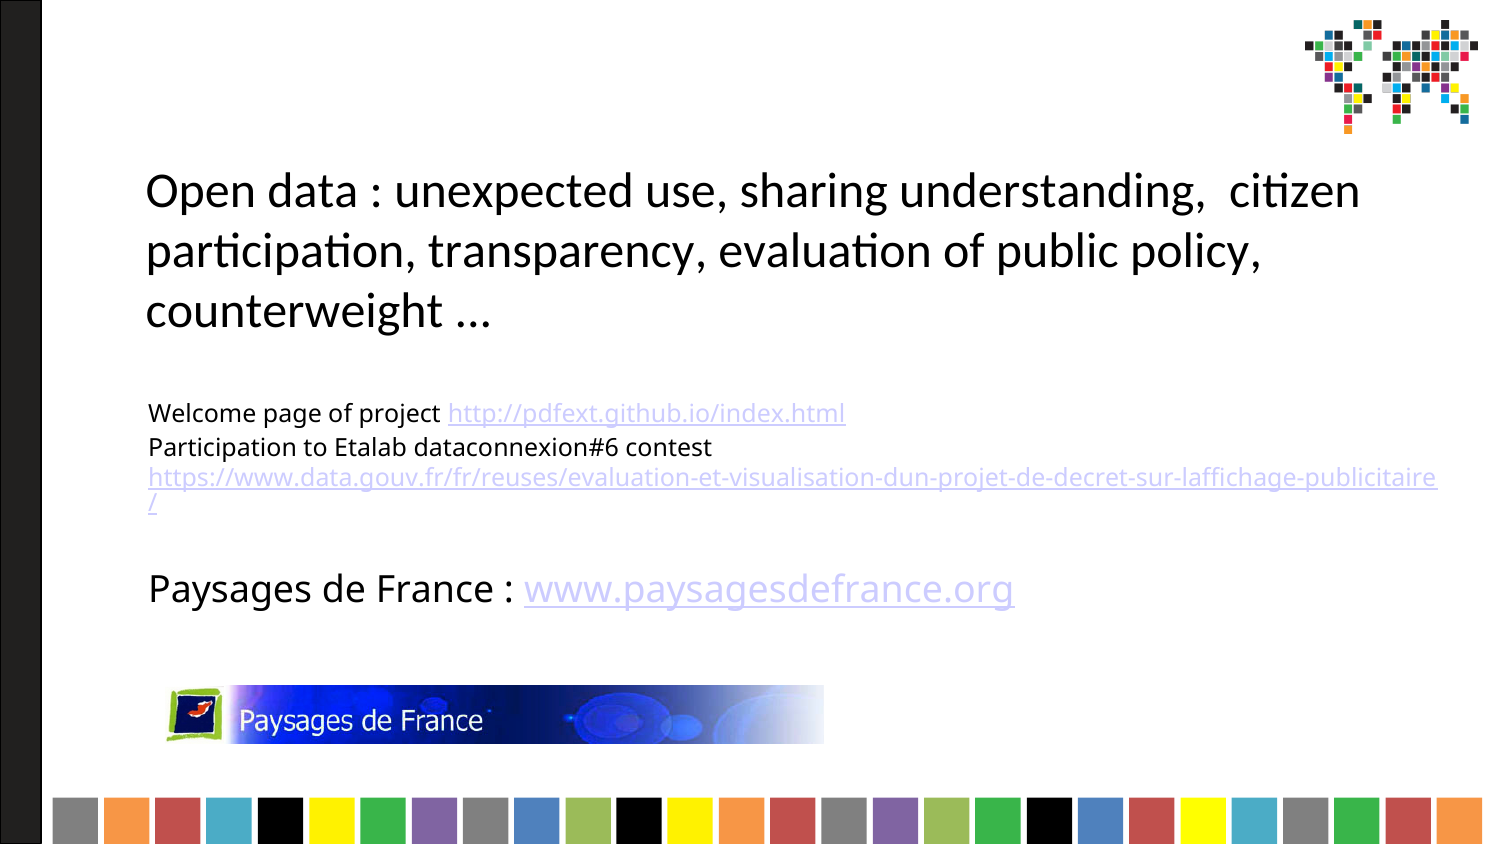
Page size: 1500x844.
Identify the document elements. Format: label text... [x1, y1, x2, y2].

picture [1305, 20, 1478, 134]
picture [165, 679, 824, 751]
text_box Open data : unexpected use, sharing understanding, citizen participation, transparency, evaluation of public policy, counterweight ... Welcome page of project http://pdfext.github.io/index.html Participation to Etalab dataconnexion#6 contest https://www.data.gouv.fr/fr/reuses/evaluation-et-visualisation-dun-projet-de-decret-sur-laffichage-publicitaire/ Paysages de France : www.paysagesdefrance.org [60, 150, 1455, 781]
